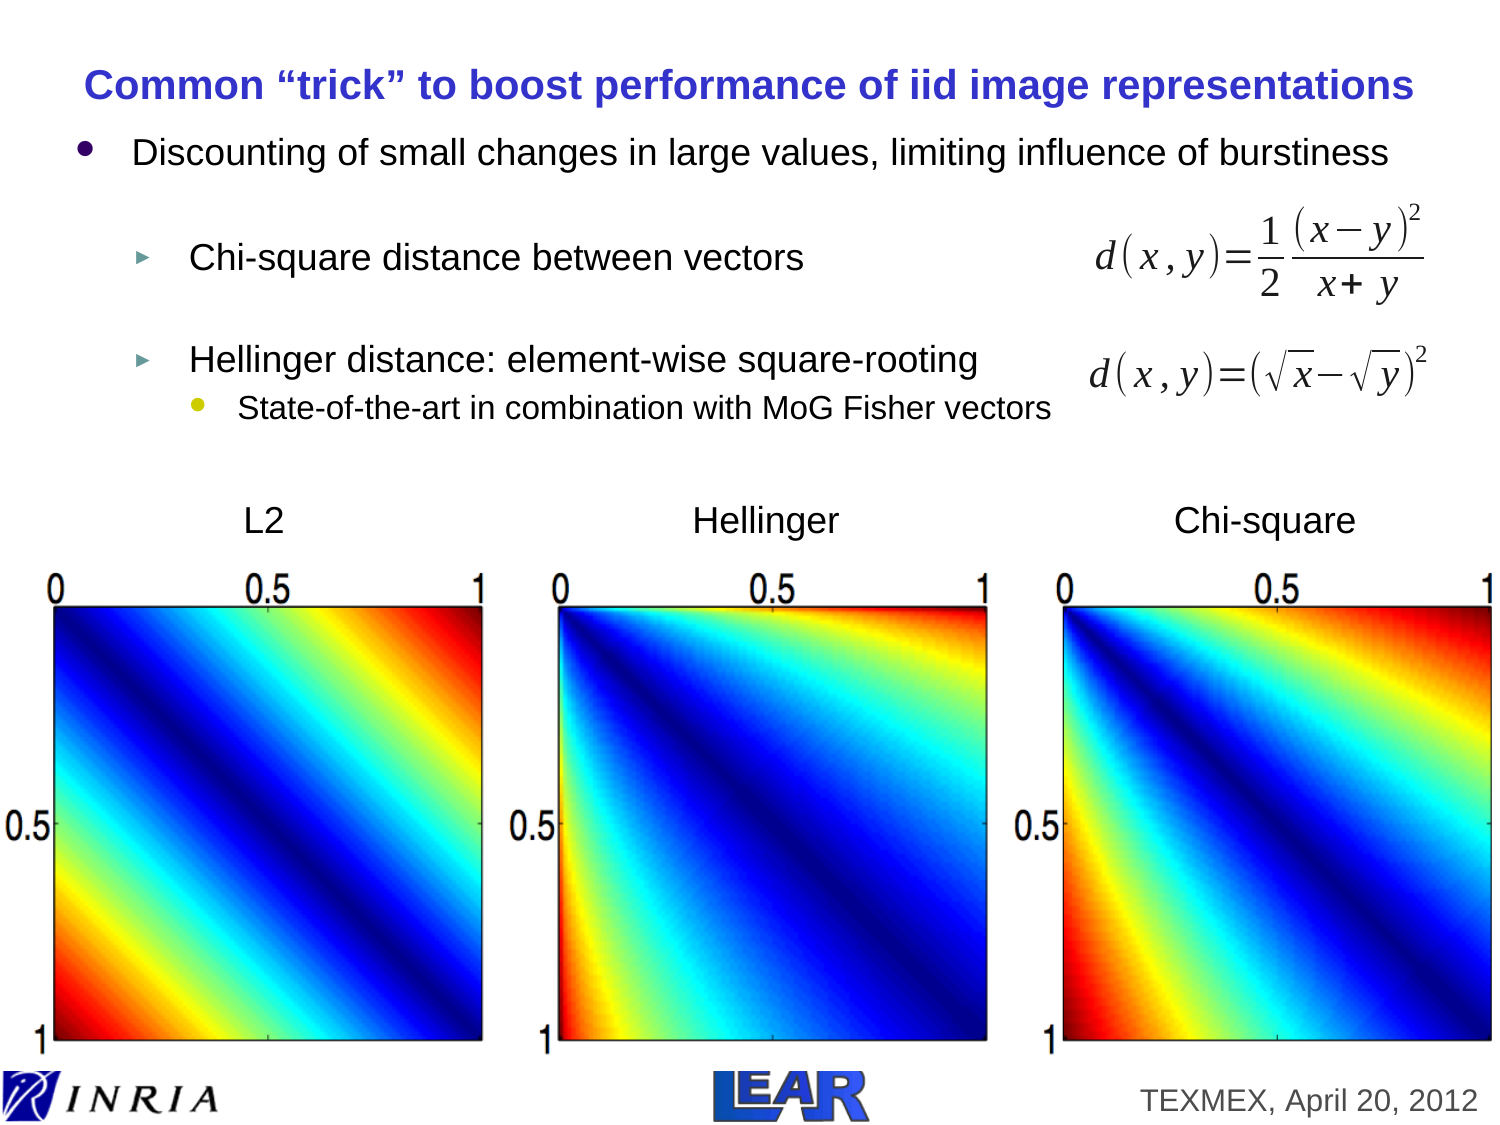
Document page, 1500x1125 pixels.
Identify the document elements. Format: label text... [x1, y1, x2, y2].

title Common “trick” to boost performance of iid image representations [51, 46, 1459, 123]
chart [1087, 199, 1431, 307]
list Discounting of small changes in large values, limiting influence of burstiness Chi-square distance between vectors Hellinger distance: element-wise square-rooting State-of-the-art in combination with MoG Fisher vectors L2 Hellinger Chi-square [75, 131, 1426, 565]
chart [1081, 341, 1435, 401]
picture [0, 565, 1500, 1125]
